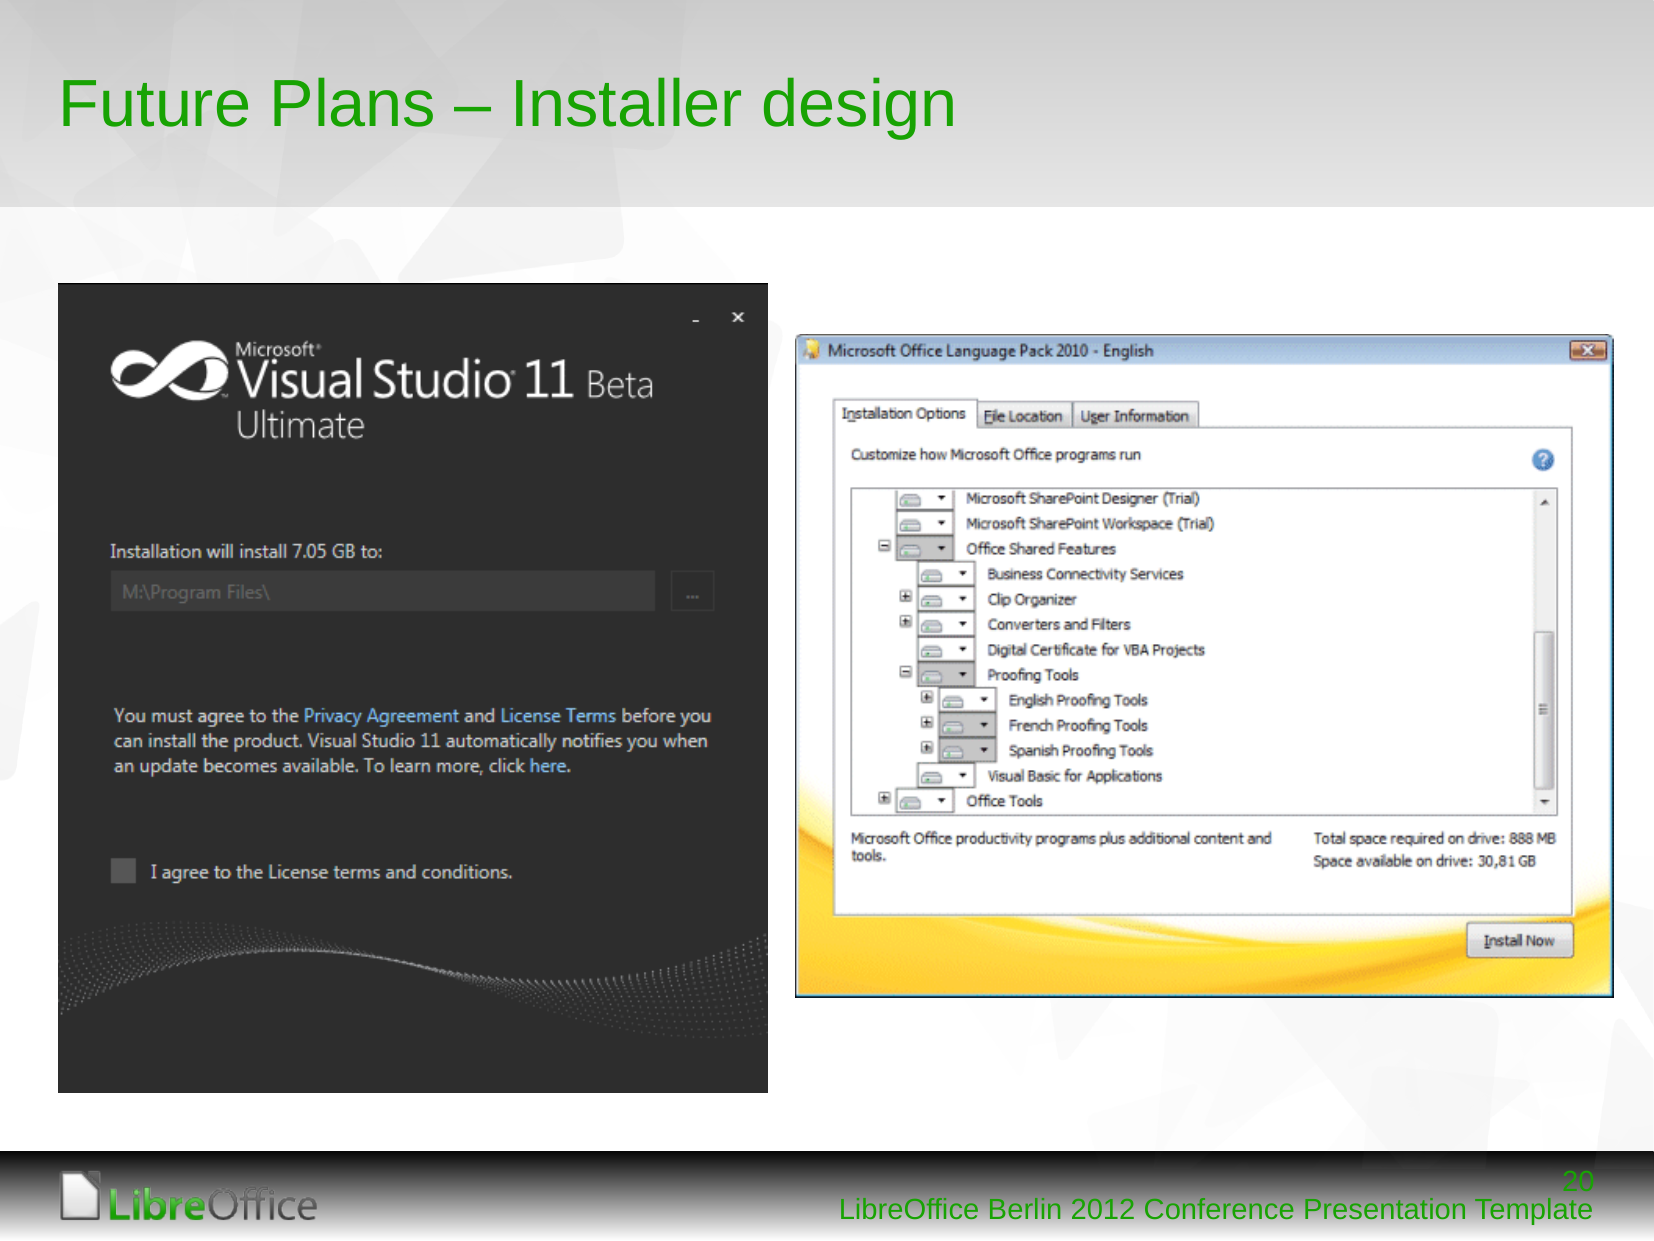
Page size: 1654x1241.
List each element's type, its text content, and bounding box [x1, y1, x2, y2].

picture [41, 1152, 337, 1240]
picture [795, 334, 1654, 1169]
title Future Plans – Installer design [59, 29, 1595, 178]
picture [0, 0, 783, 1093]
